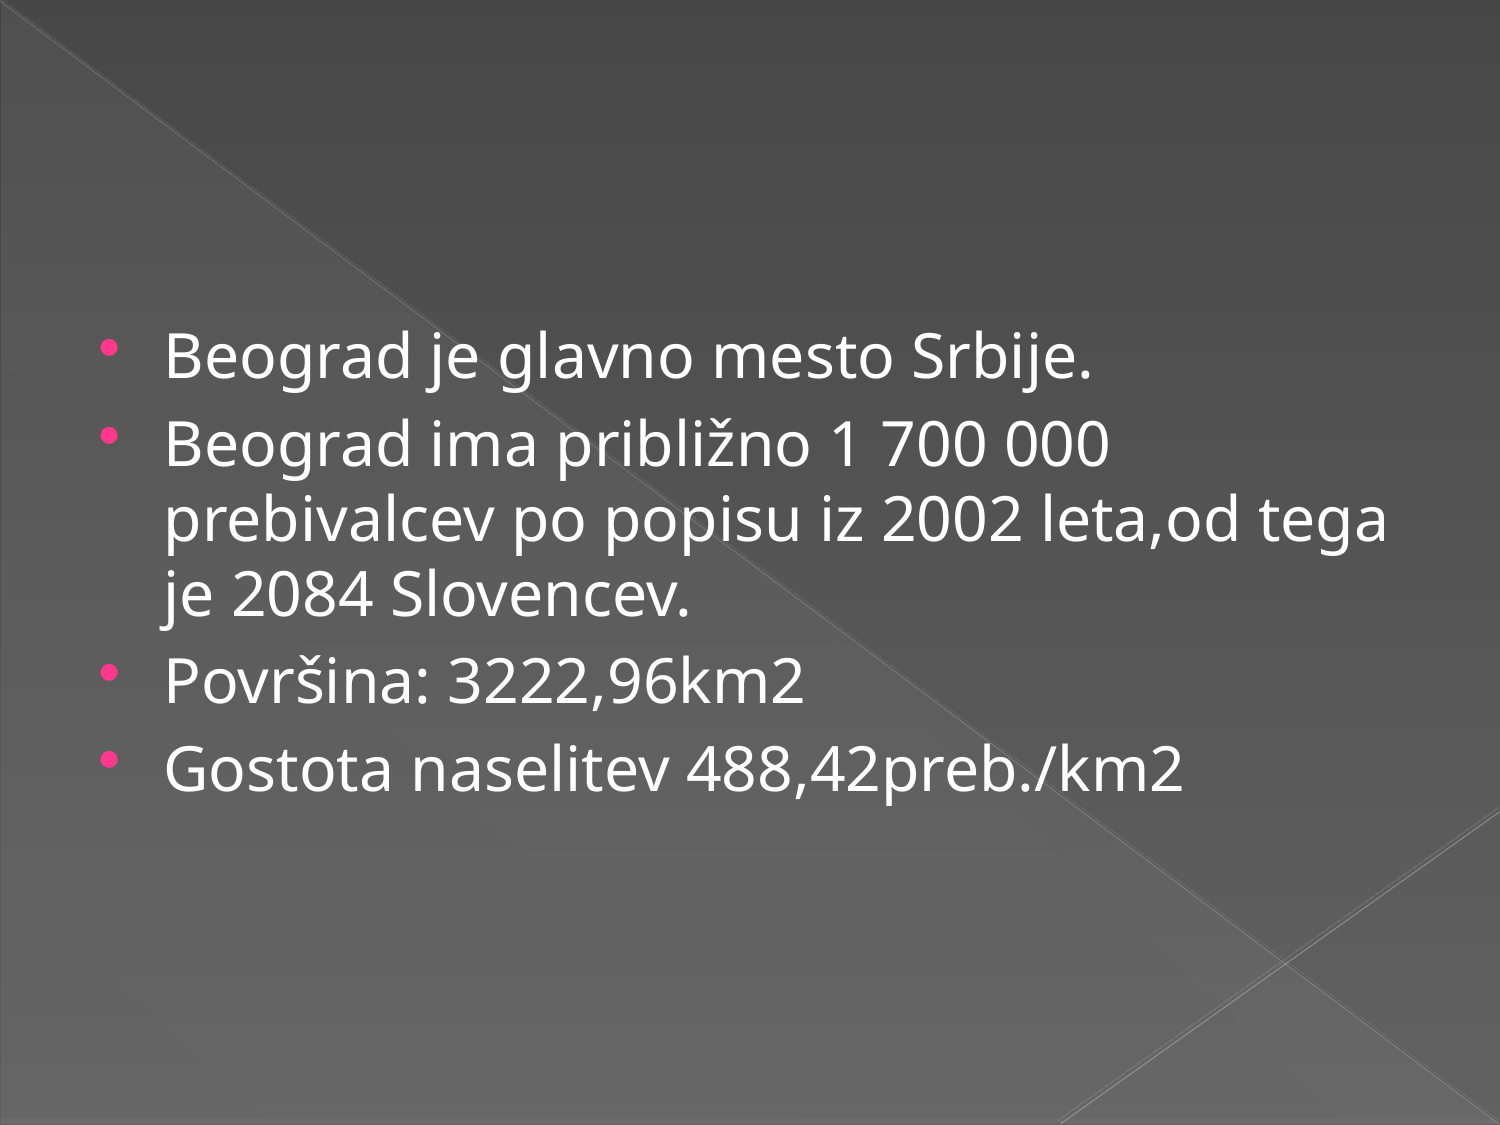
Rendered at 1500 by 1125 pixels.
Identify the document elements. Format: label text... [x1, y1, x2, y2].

list Beograd je glavno mesto Srbije. Beograd ima približno 1 700 000 prebivalcev po popisu iz 2002 leta,od tega je 2084 Slovencev. Površina: 3222,96km2 Gostota naselitev 488,42preb./km2 [75, 308, 1425, 1059]
